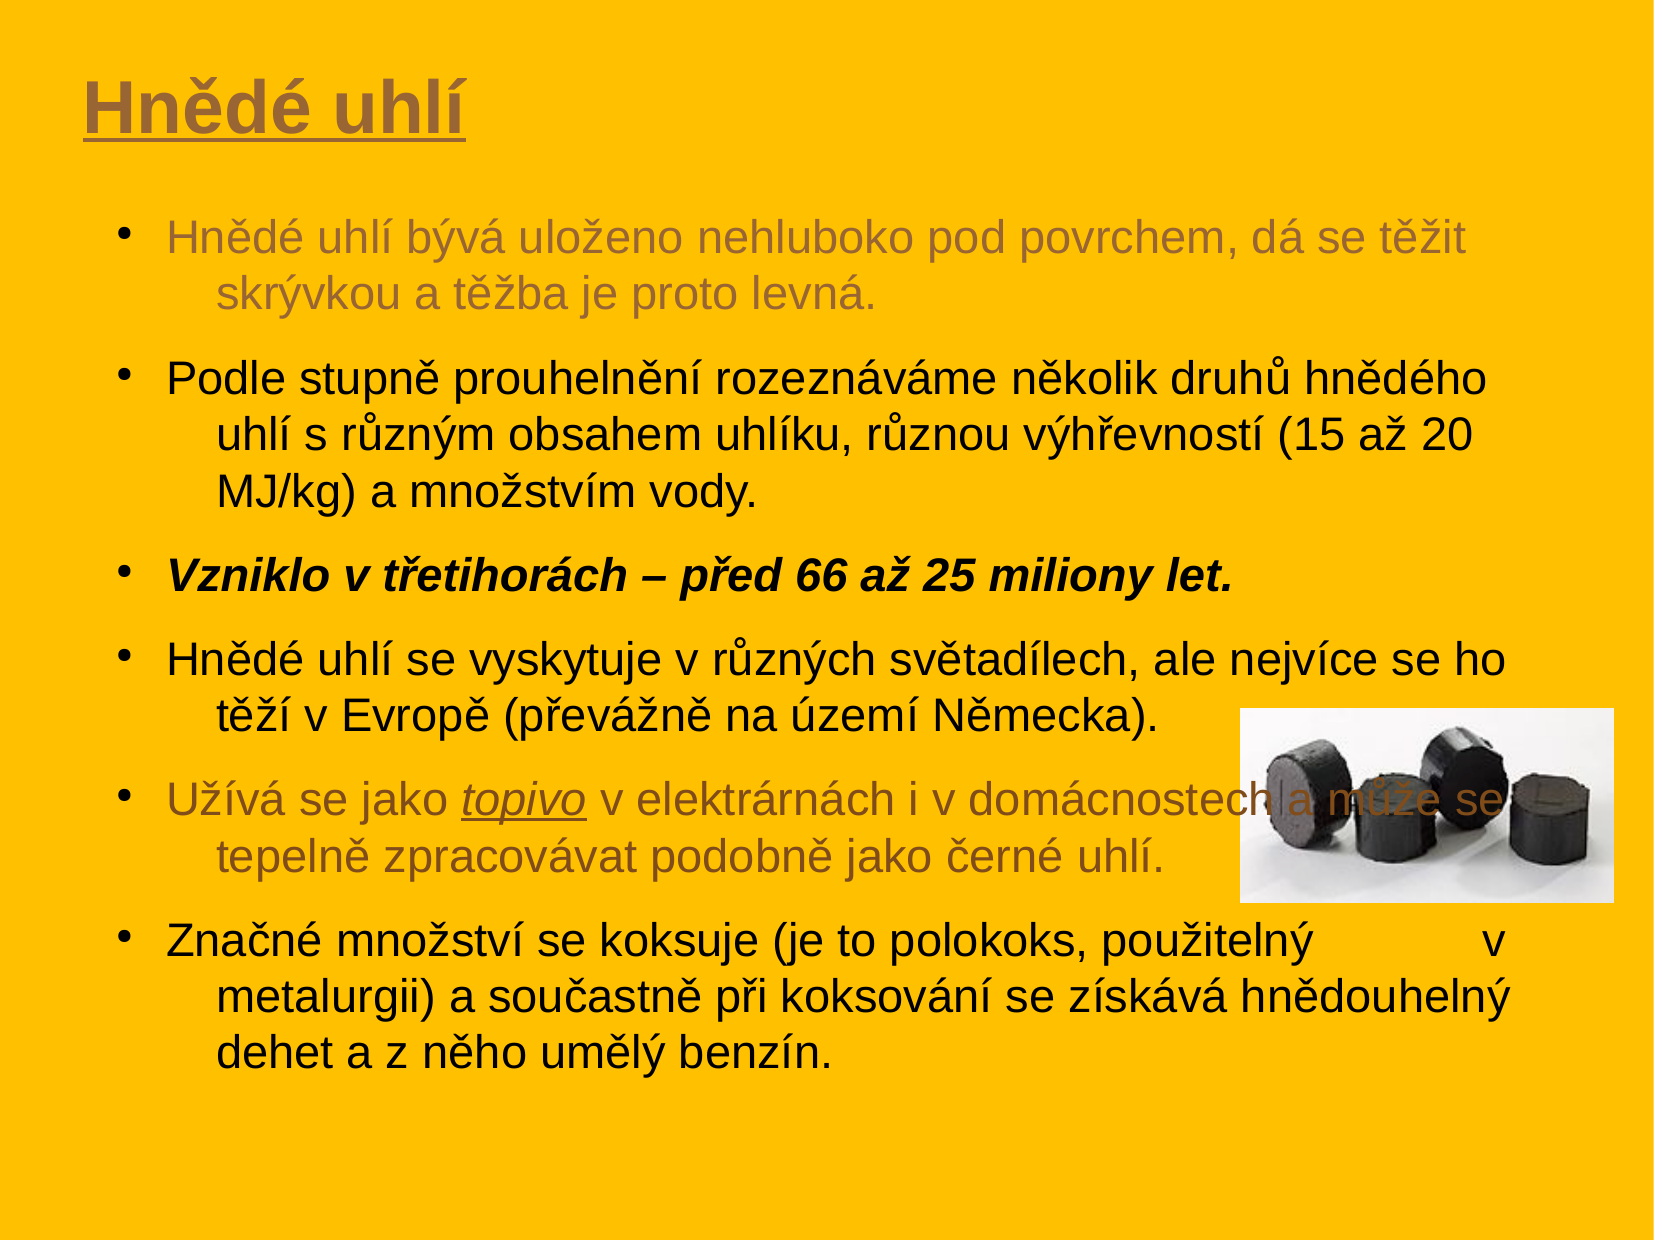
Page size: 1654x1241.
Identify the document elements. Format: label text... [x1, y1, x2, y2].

title Hnědé uhlí [82, 0, 1571, 206]
picture [1571, 708, 1614, 903]
list Hnědé uhlí bývá uloženo nehluboko pod povrchem, dá se těžit skrývkou a těžba je proto levná. Podle stupně prouhelnění rozeznáváme několik druhů hnědého uhlí s různým obsahem uhlíku, různou výhřevností (15 až 20 MJ/kg) a množstvím vody. Vzniklo v třetihorách – před 66 až 25 miliony let. Hnědé uhlí se vyskytuje v různých světadílech, ale nejvíce se ho těží v Evropě (převážně na území Německa). Užívá se jako topivo v elektrárnách i v domácnostech a může se tepelně zpracovávat podobně jako černé uhlí. Značné množství se koksuje (je to polokoks, použitelný v metalurgii) a součastně při koksování se získává hnědouhelný dehet a z něho umělý benzín. [82, 206, 1571, 1081]
